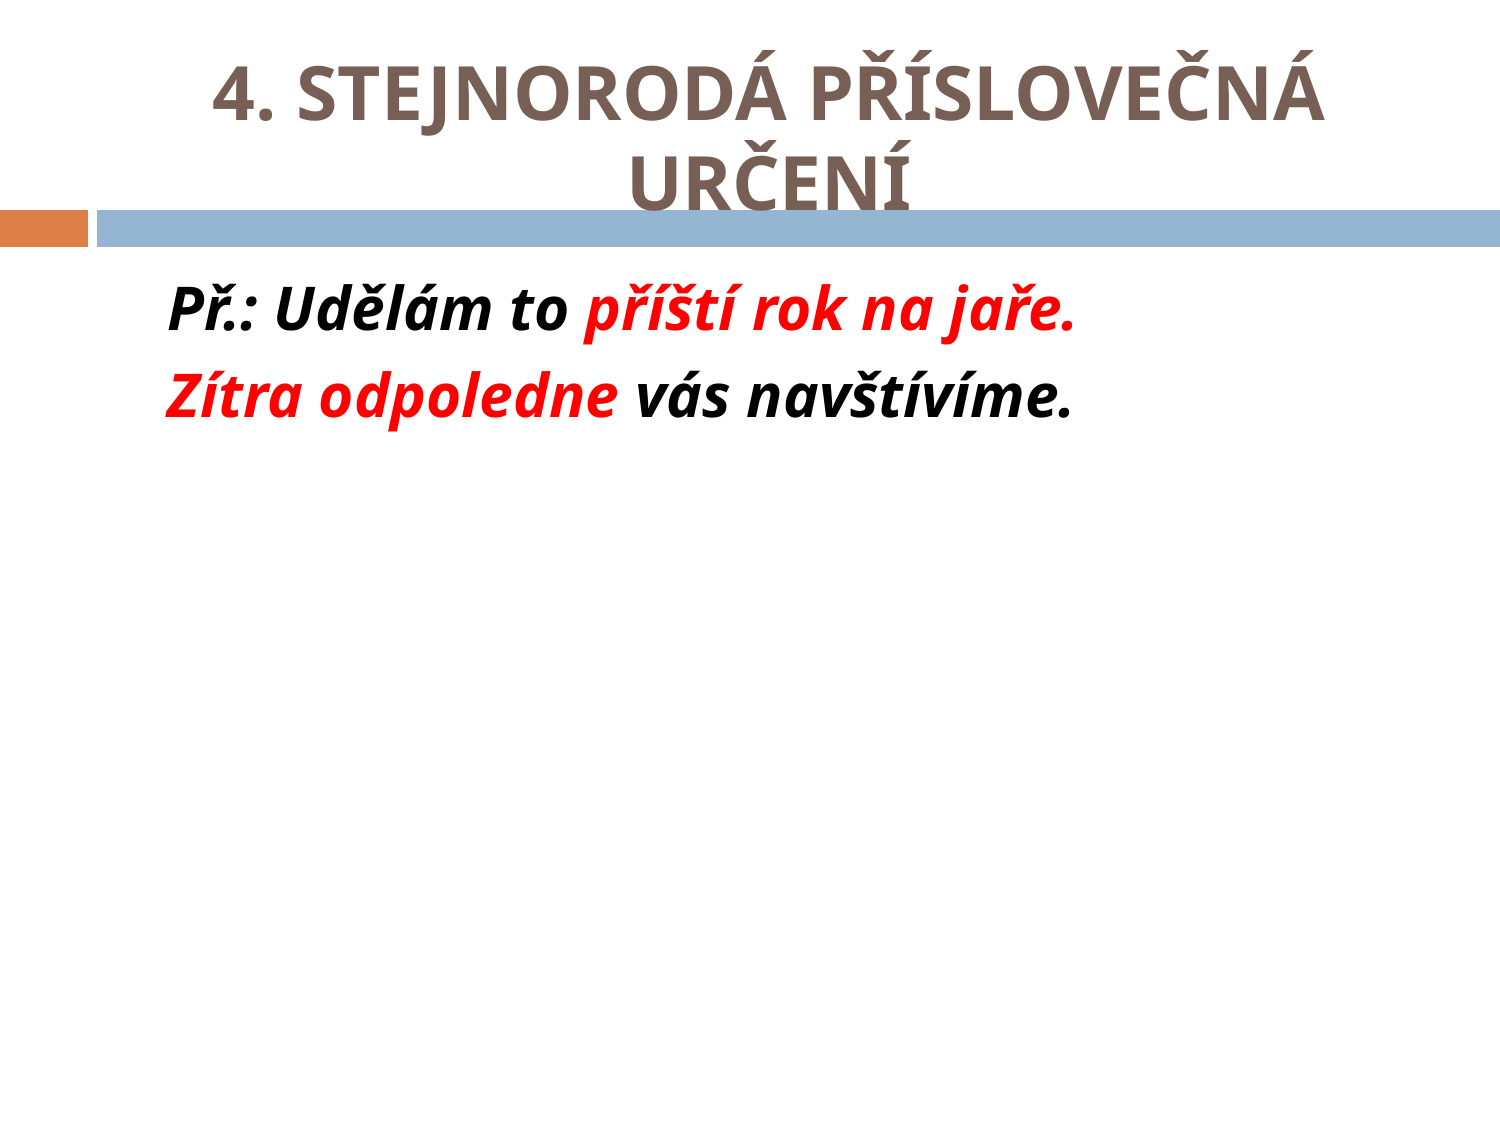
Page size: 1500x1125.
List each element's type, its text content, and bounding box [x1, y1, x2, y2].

list Př.: Udělám to příští rok na jaře. Zítra odpoledne vás navštívíme. [100, 262, 1438, 1000]
title 4. STEJNORODÁ PŘÍSLOVEČNÁ URČENÍ [100, 37, 1438, 201]
